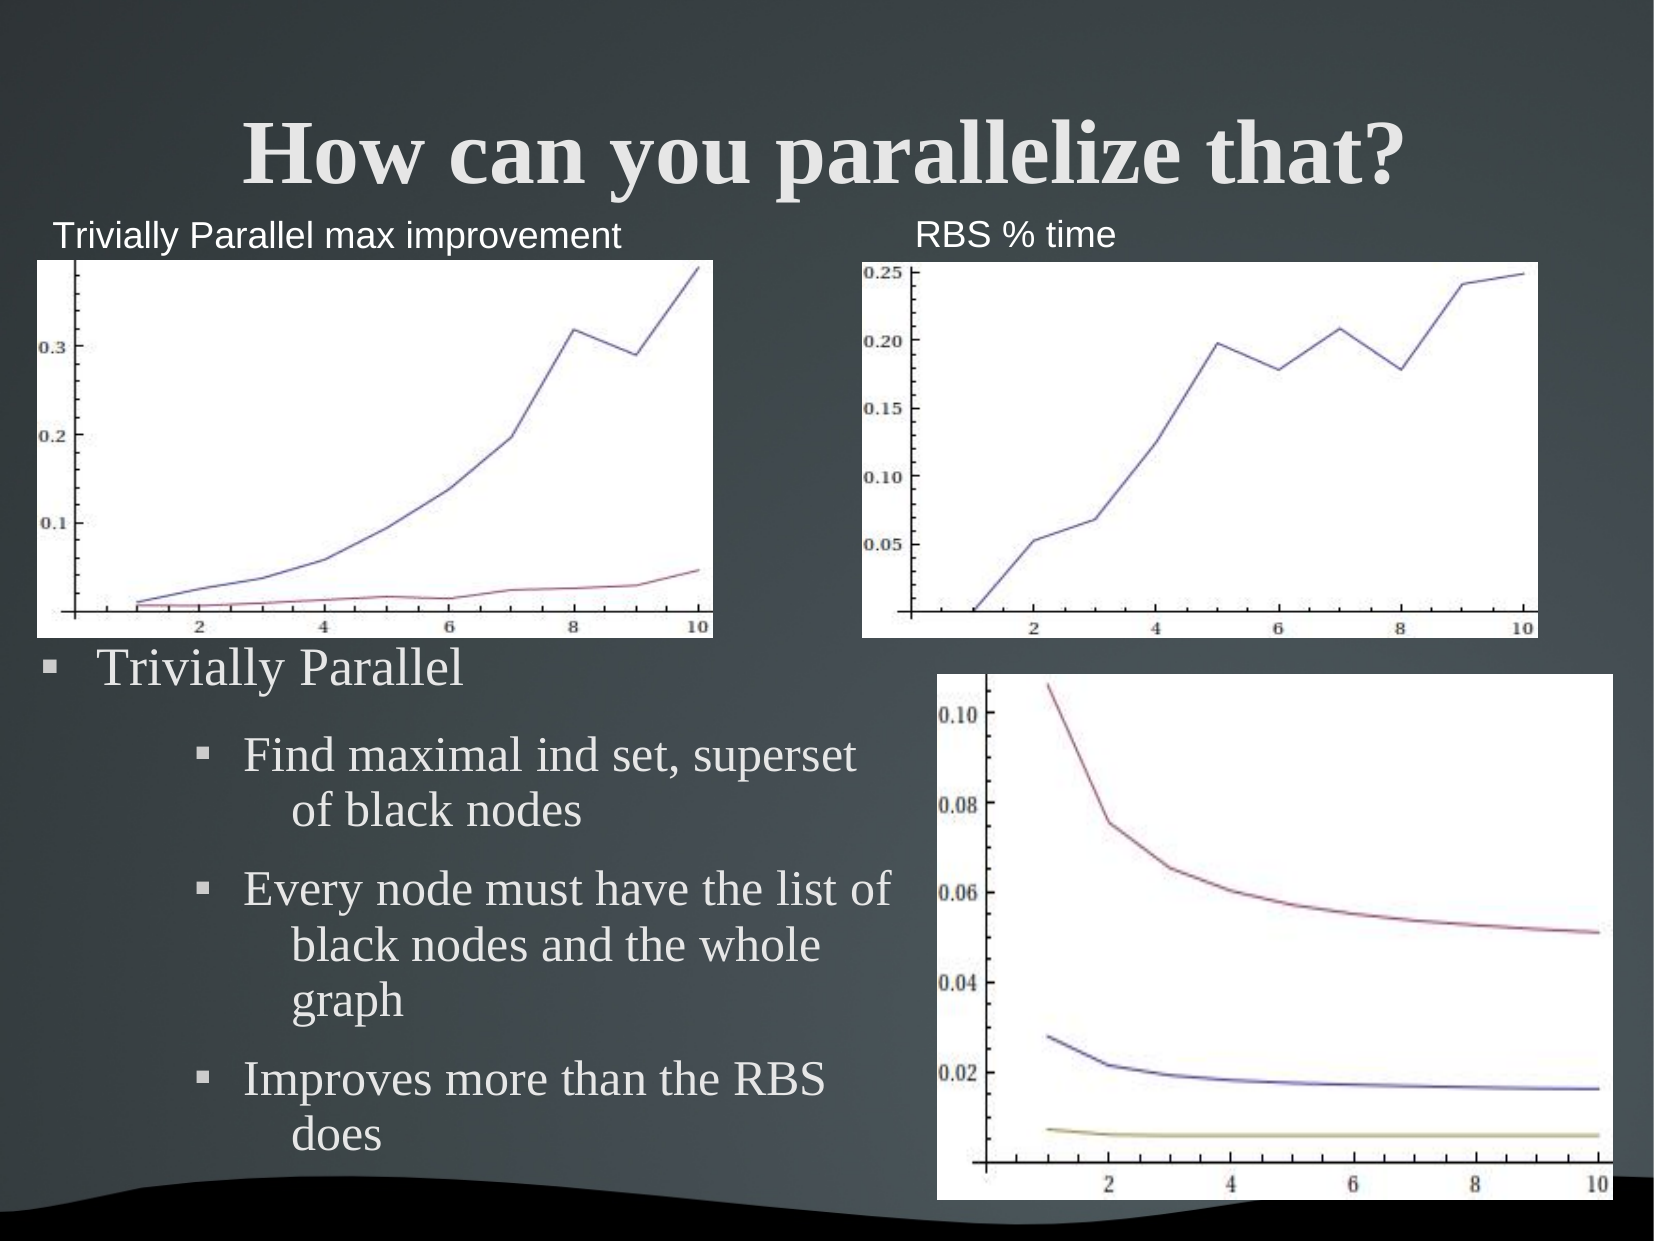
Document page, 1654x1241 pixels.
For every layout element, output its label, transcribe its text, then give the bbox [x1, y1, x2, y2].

title How can you parallelize that? [82, 49, 1571, 257]
list Trivially Parallel Find maximal ind set, superset of black nodes Every node must have the list of black nodes and the whole graph Improves more than the RBS does [7, 637, 901, 1238]
picture [0, 0, 1654, 1241]
text_box Trivially Parallel max improvement [37, 207, 901, 265]
text_box RBS % time [900, 205, 1426, 263]
